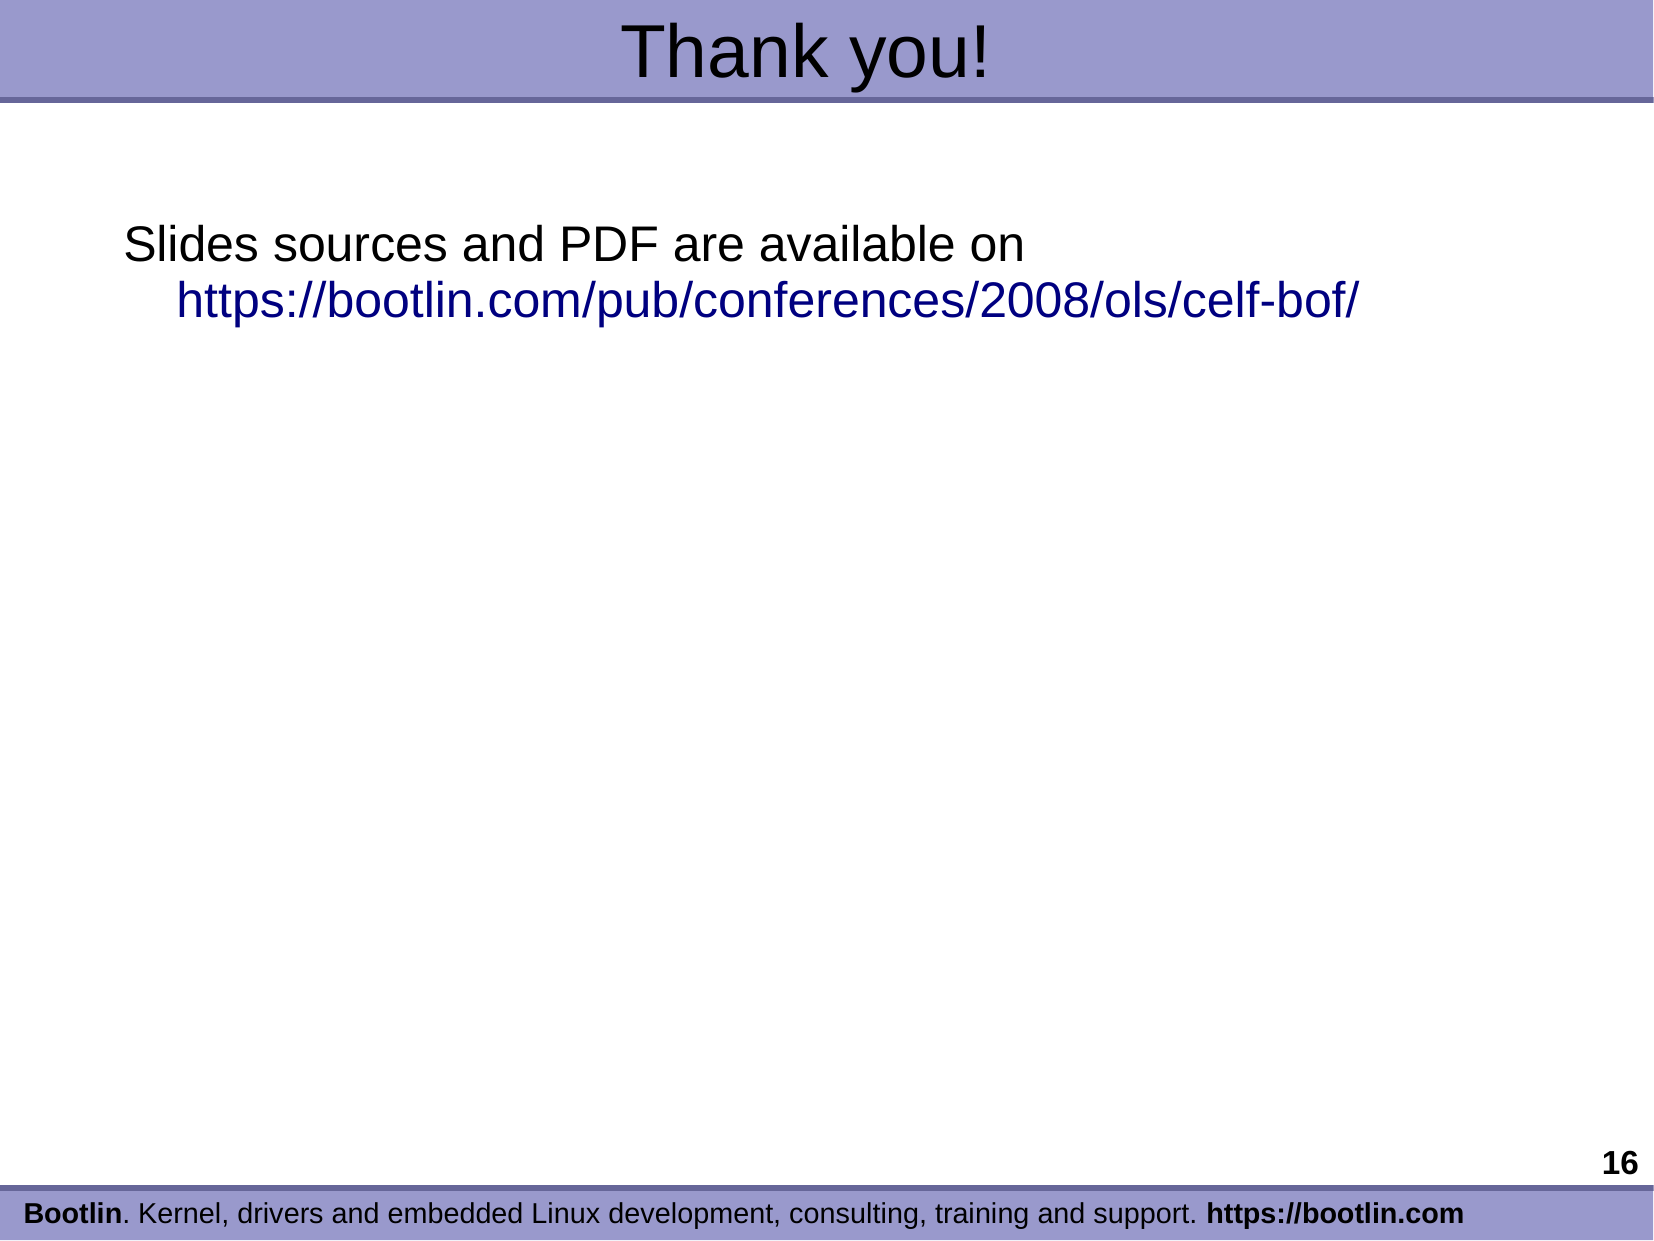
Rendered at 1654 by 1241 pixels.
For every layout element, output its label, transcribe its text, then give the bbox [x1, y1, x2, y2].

title Thank you! [60, 5, 1551, 97]
list Slides sources and PDF are available on https://bootlin.com/pub/conferences/2008/ols/celf-bof/ [105, 216, 1518, 1066]
